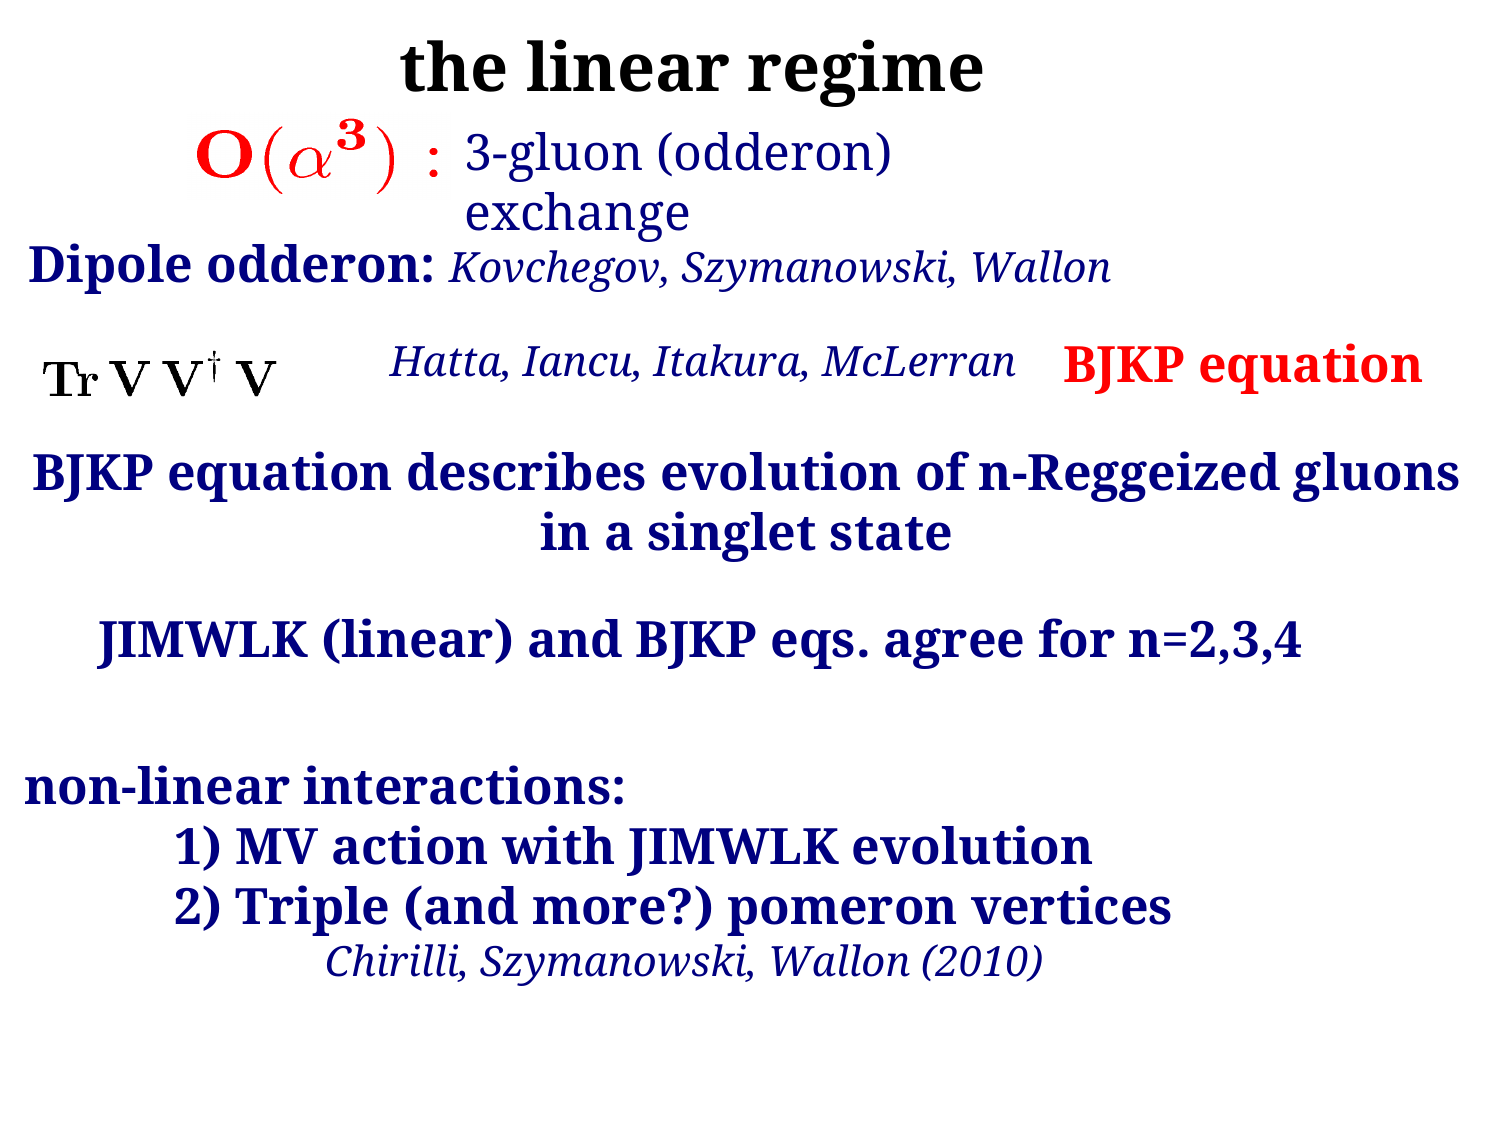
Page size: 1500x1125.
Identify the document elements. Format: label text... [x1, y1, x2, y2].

text_box Dipole odderon: Kovchegov, Szymanowski, Wallon [13, 225, 1463, 300]
text_box the linear regime [384, 17, 1126, 112]
text_box JIMWLK (linear) and BJKP eqs. agree for n=2,3,4 [0, 600, 1426, 676]
text_box BJKP equation [1048, 325, 1499, 401]
text_box BJKP equation describes evolution of n-Reggeized gluons in a singlet state [0, 433, 1497, 569]
picture [37, 347, 283, 403]
text_box 3-gluon (odderon) exchange [450, 112, 1126, 208]
picture [187, 112, 451, 200]
text_box Hatta, Iancu, Itakura, McLerran [375, 327, 1051, 413]
text_box non-linear interactions: 1) MV action with JIMWLK evolution 2) Triple (and more?) pomeron vertices Chirilli, Szymanowski, Wallon (2010) [9, 747, 1233, 993]
